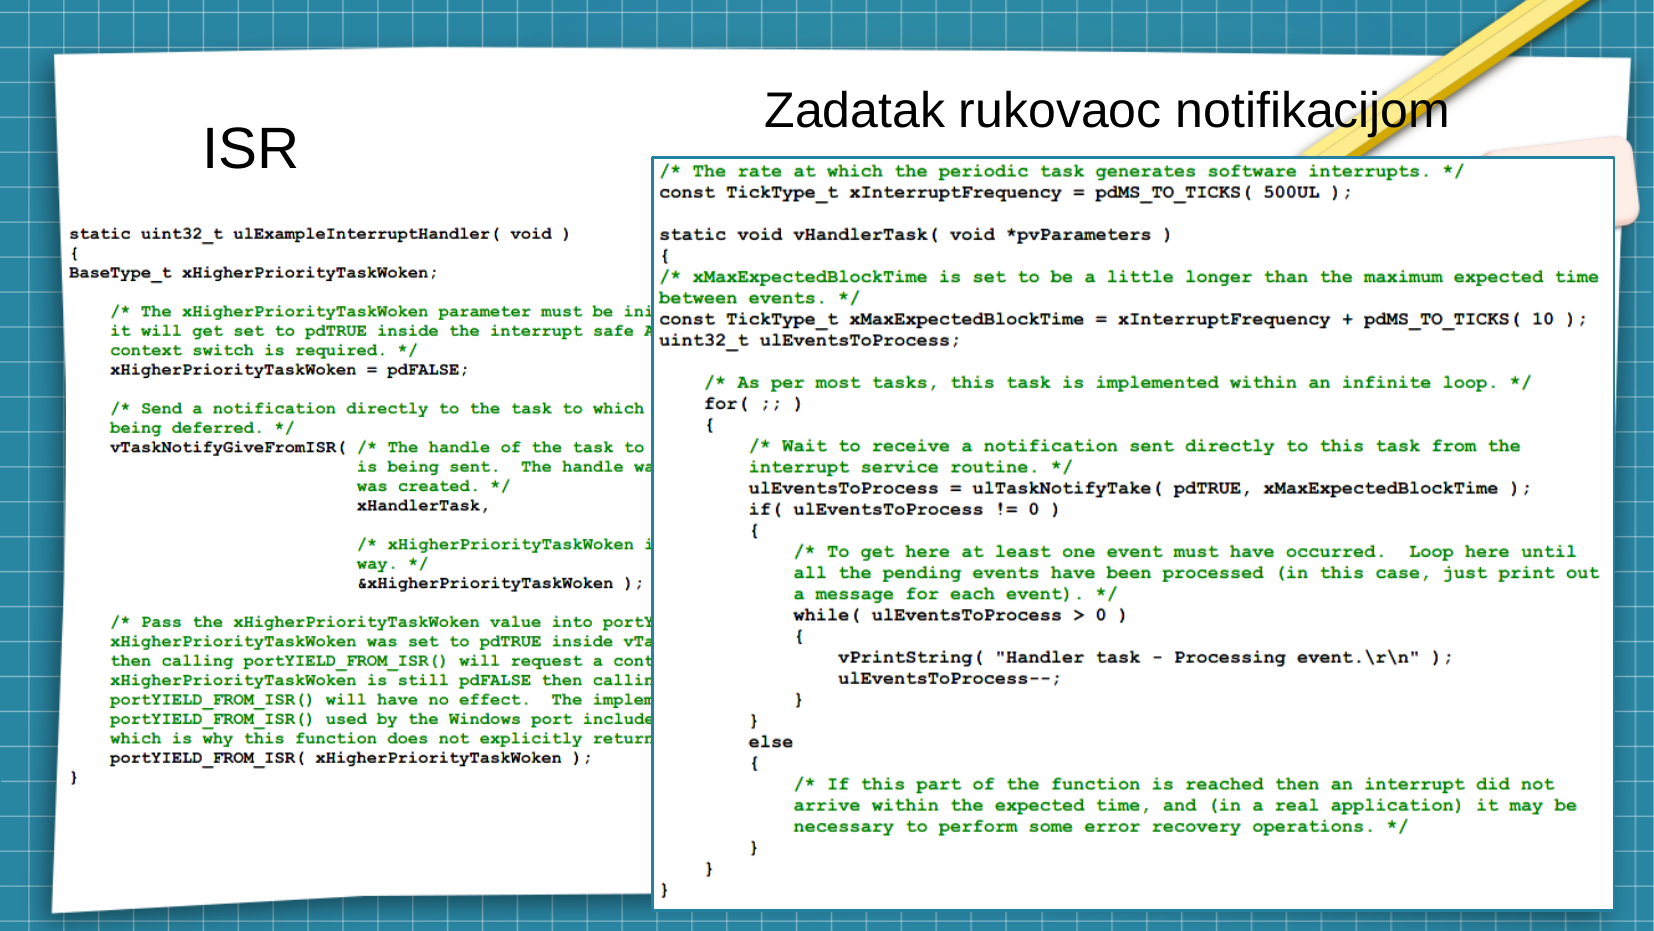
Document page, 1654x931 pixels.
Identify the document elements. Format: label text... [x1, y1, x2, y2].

text_box ISR [187, 108, 338, 193]
picture [0, 0, 1654, 931]
text_box Zadatak rukovaoc notifikacijom [750, 75, 1522, 202]
